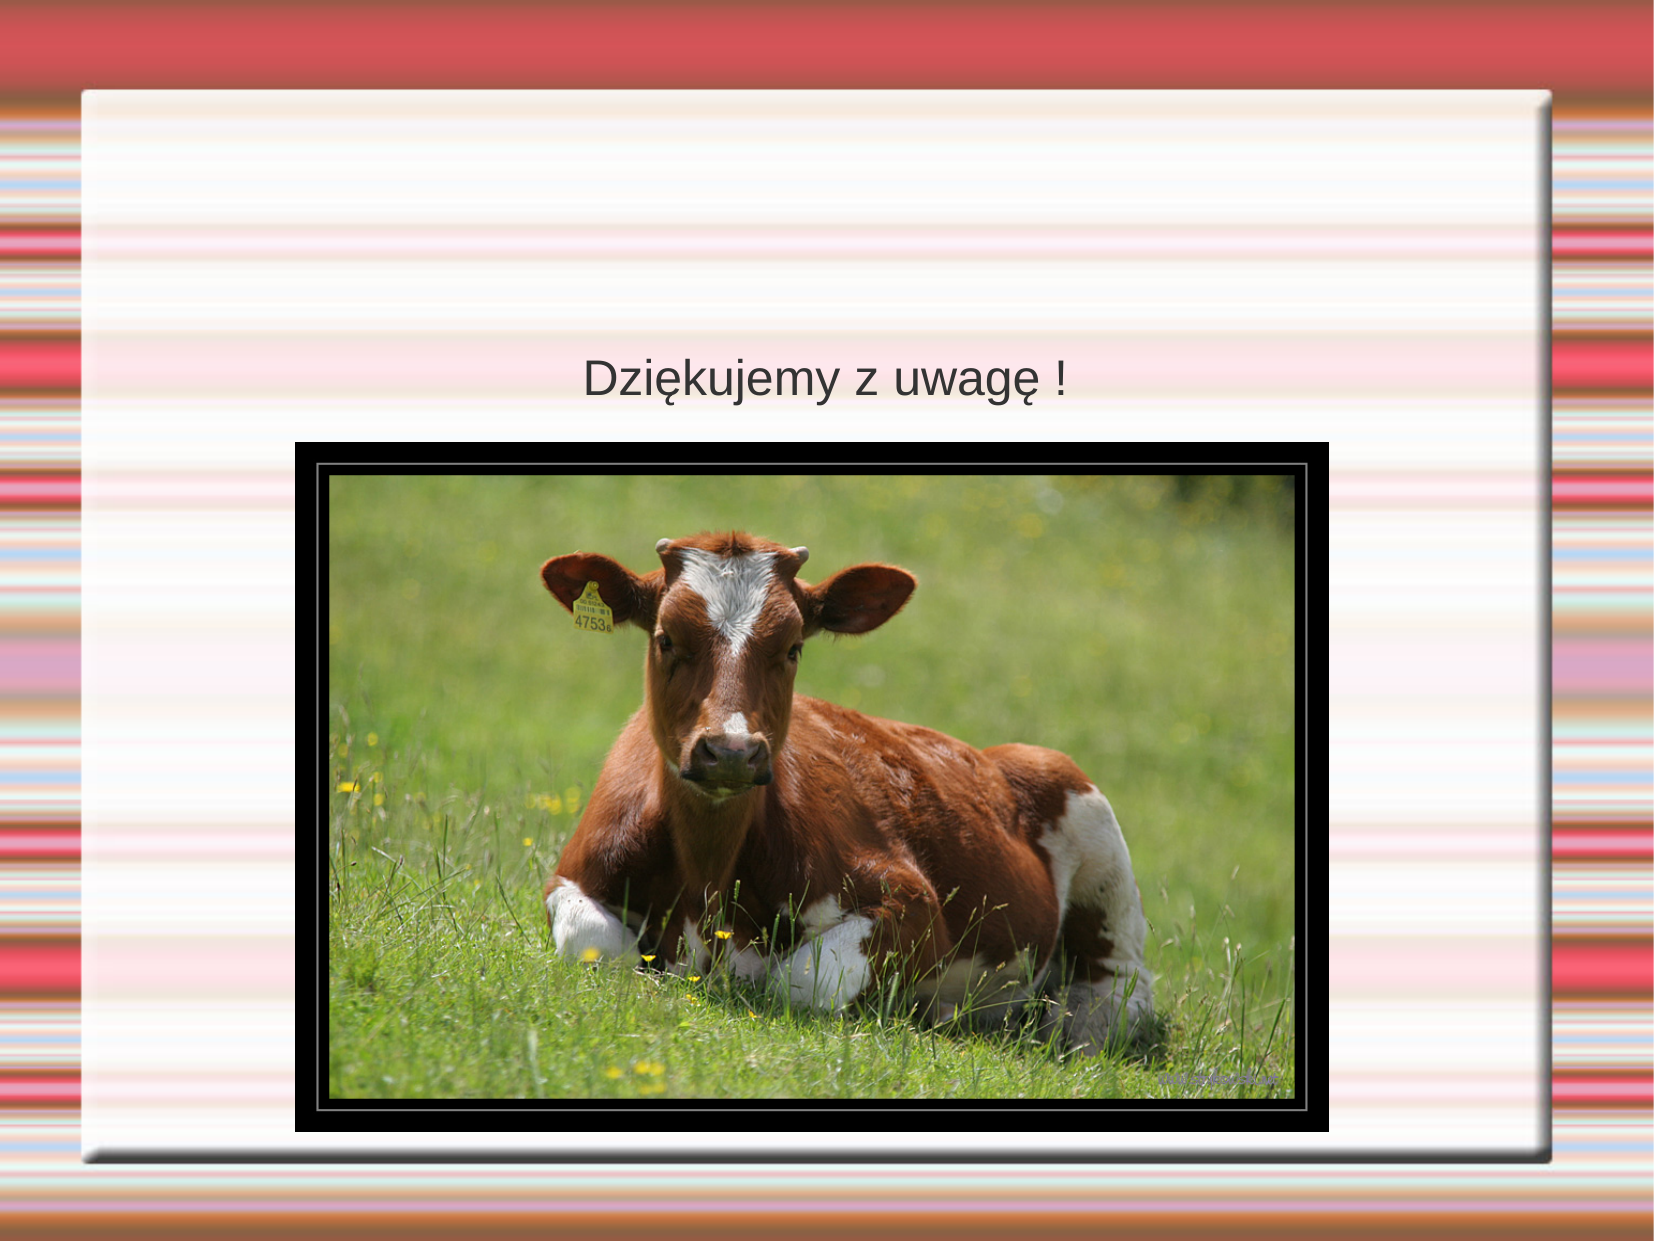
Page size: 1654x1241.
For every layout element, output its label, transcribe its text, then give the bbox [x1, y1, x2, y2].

picture [0, 0, 1654, 1241]
list Dziękujemy z uwagę ! [134, 350, 1516, 724]
